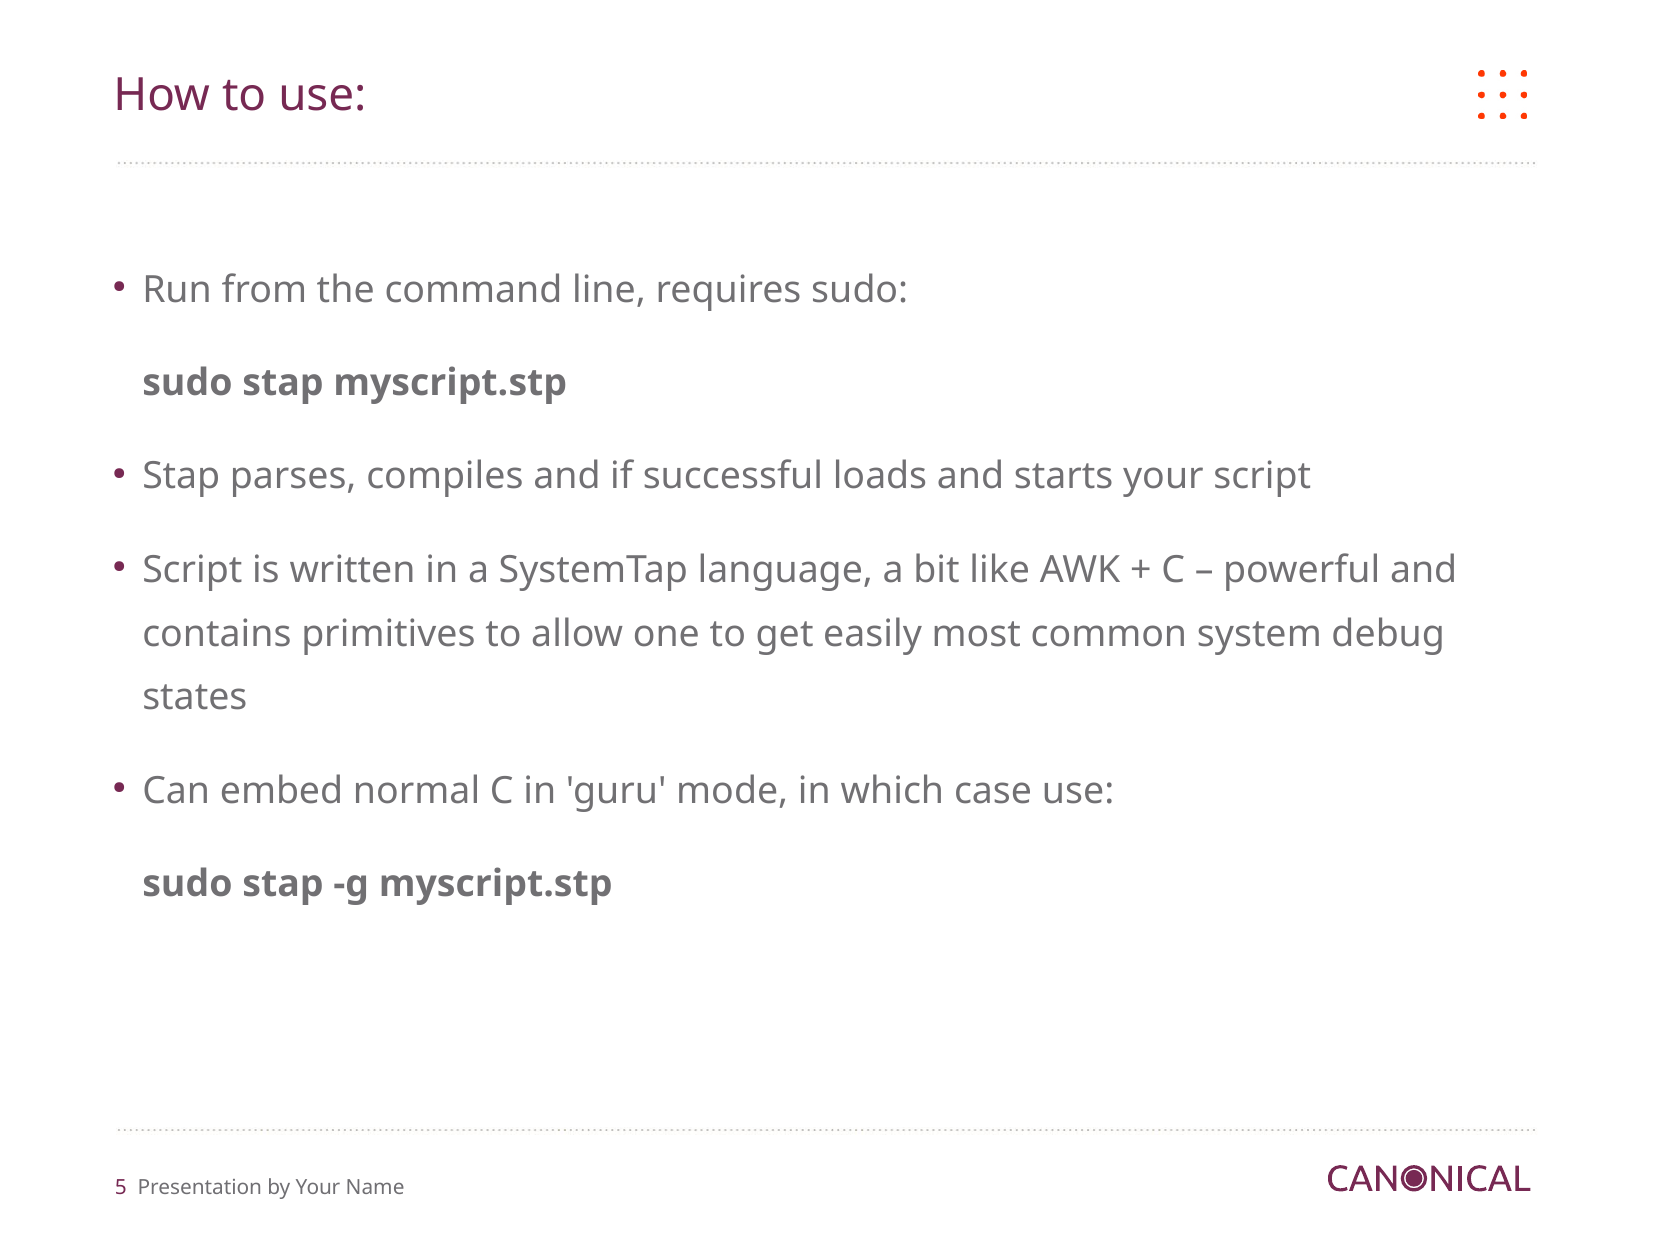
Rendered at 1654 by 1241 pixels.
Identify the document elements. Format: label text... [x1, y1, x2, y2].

picture [1478, 70, 1527, 119]
picture [116, 1128, 1539, 1135]
picture [116, 160, 1539, 168]
title How to use: [113, 64, 1382, 122]
text_box Run from the command line, requires sudo: sudo stap myscript.stp Stap parses, compiles and if successful loads and starts your script Script is written in a SystemTap language, a bit like AWK + C – powerful and contains primitives to allow one to get easily most common system debug states Can embed normal C in 'guru' mode, in which case use: sudo stap -g myscript.stp [97, 242, 1552, 1032]
